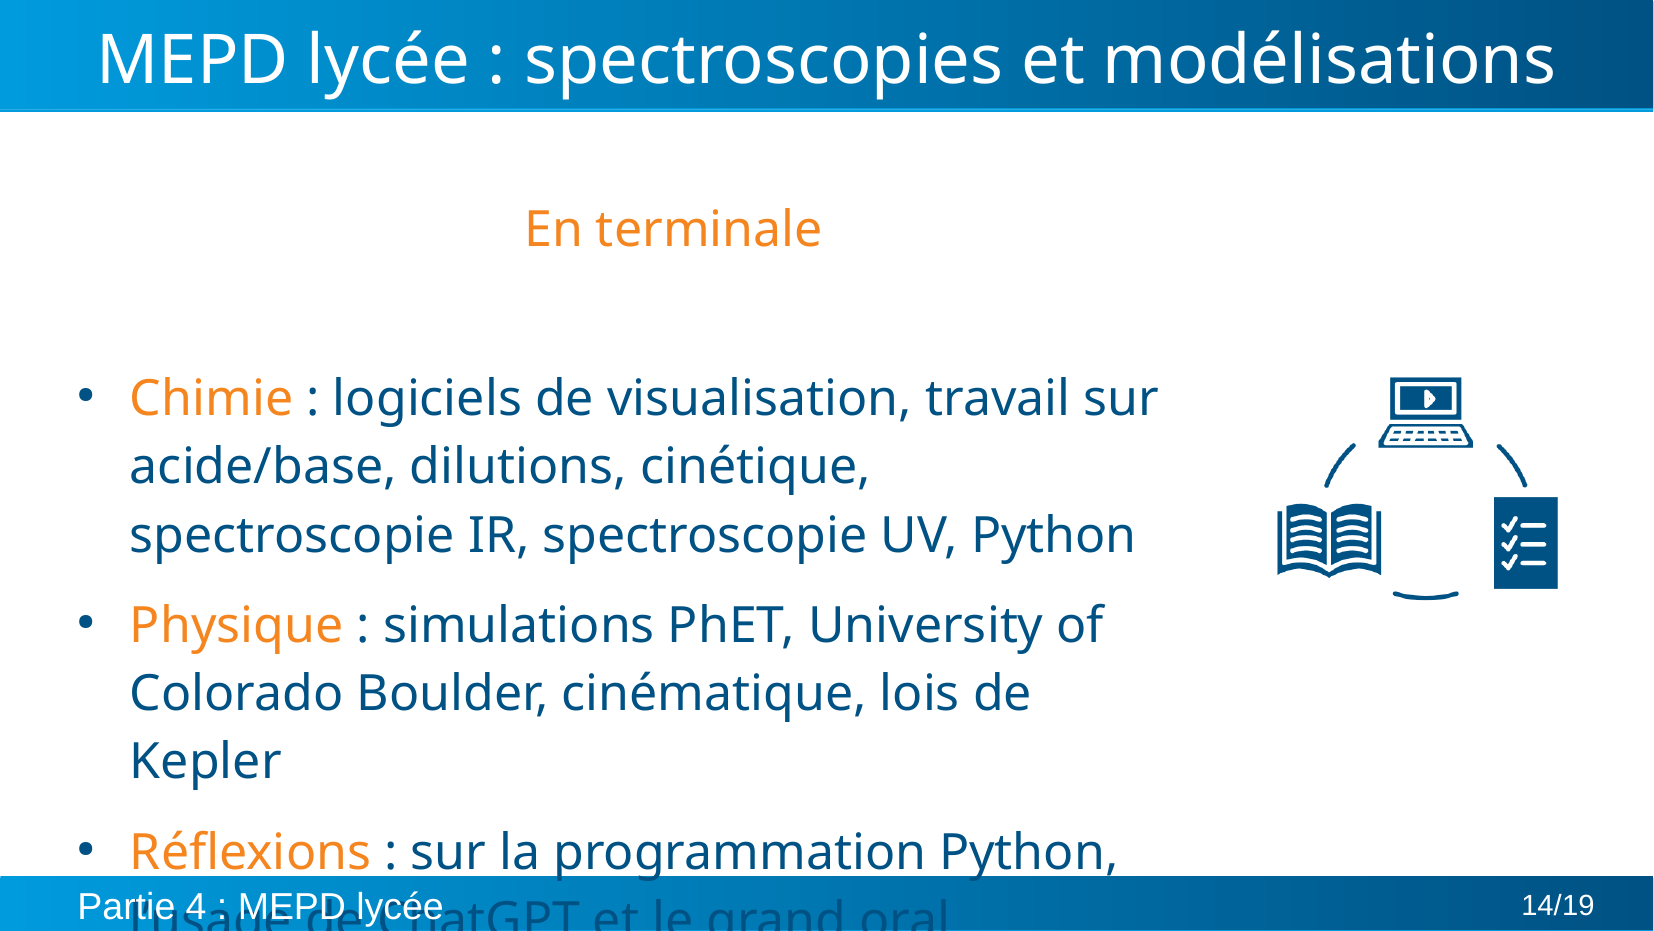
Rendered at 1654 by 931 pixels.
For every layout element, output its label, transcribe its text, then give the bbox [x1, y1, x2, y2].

title MEPD lycée : spectroscopies et modélisations [59, 17, 1595, 97]
picture [1223, 336, 1612, 654]
list En terminale Chimie : logiciels de visualisation, travail sur acide/base, dilutions, cinétique, spectroscopie IR, spectroscopie UV, Python Physique : simulations PhET, University of Colorado Boulder, cinématique, lois de Kepler Réflexions : sur la programmation Python, l’usage de ChatGPT et le grand oral [59, 183, 1174, 774]
text_box Partie 4 : MEPD lycée [62, 878, 459, 931]
